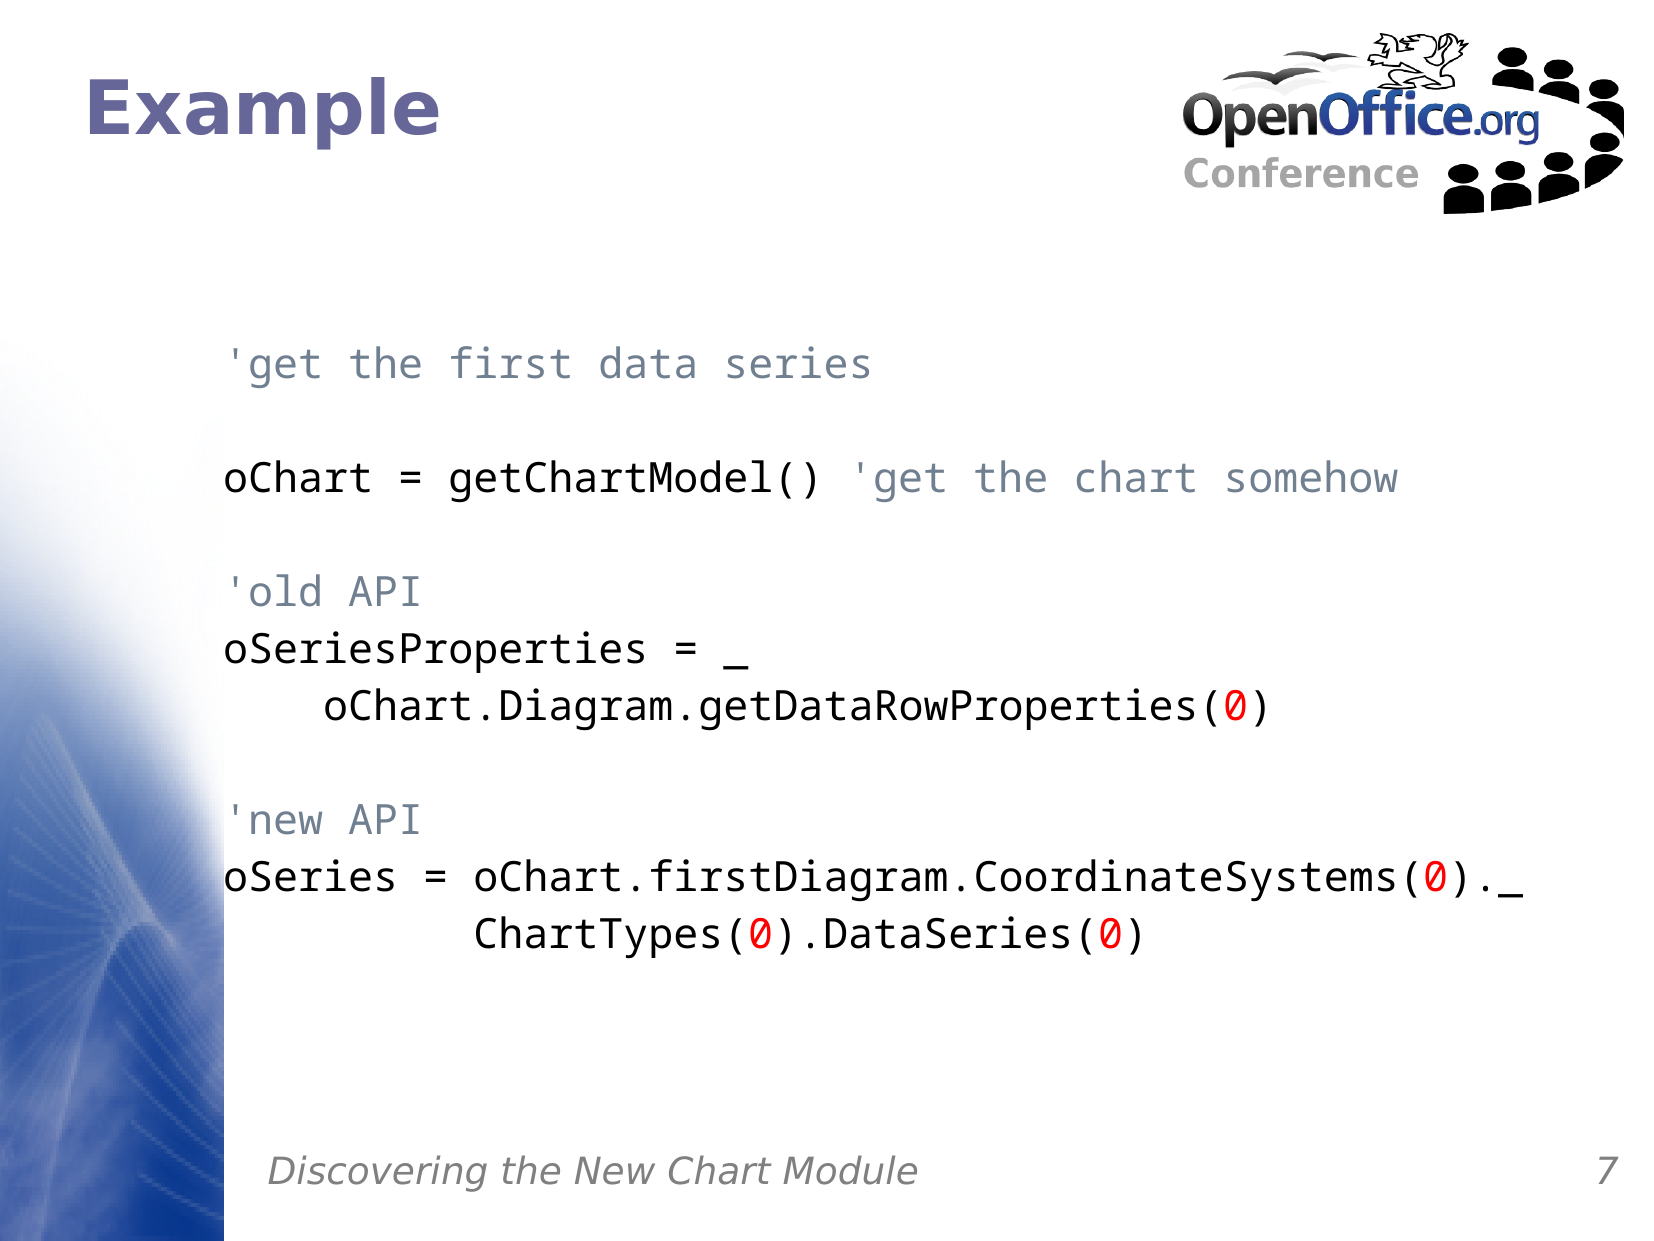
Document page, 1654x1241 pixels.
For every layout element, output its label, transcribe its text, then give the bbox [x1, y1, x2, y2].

picture [1183, 33, 1624, 214]
subtitle 'get the first data series oChart = getChartModel() 'get the chart somehow 'old API oSeriesProperties = _ oChart.Diagram.getDataRowProperties(0) 'new API oSeries = oChart.firstDiagram.CoordinateSystems(0)._ ChartTypes(0).DataSeries(0) [223, 333, 1619, 1133]
picture [0, 0, 224, 1241]
title Example [24, 51, 1163, 165]
